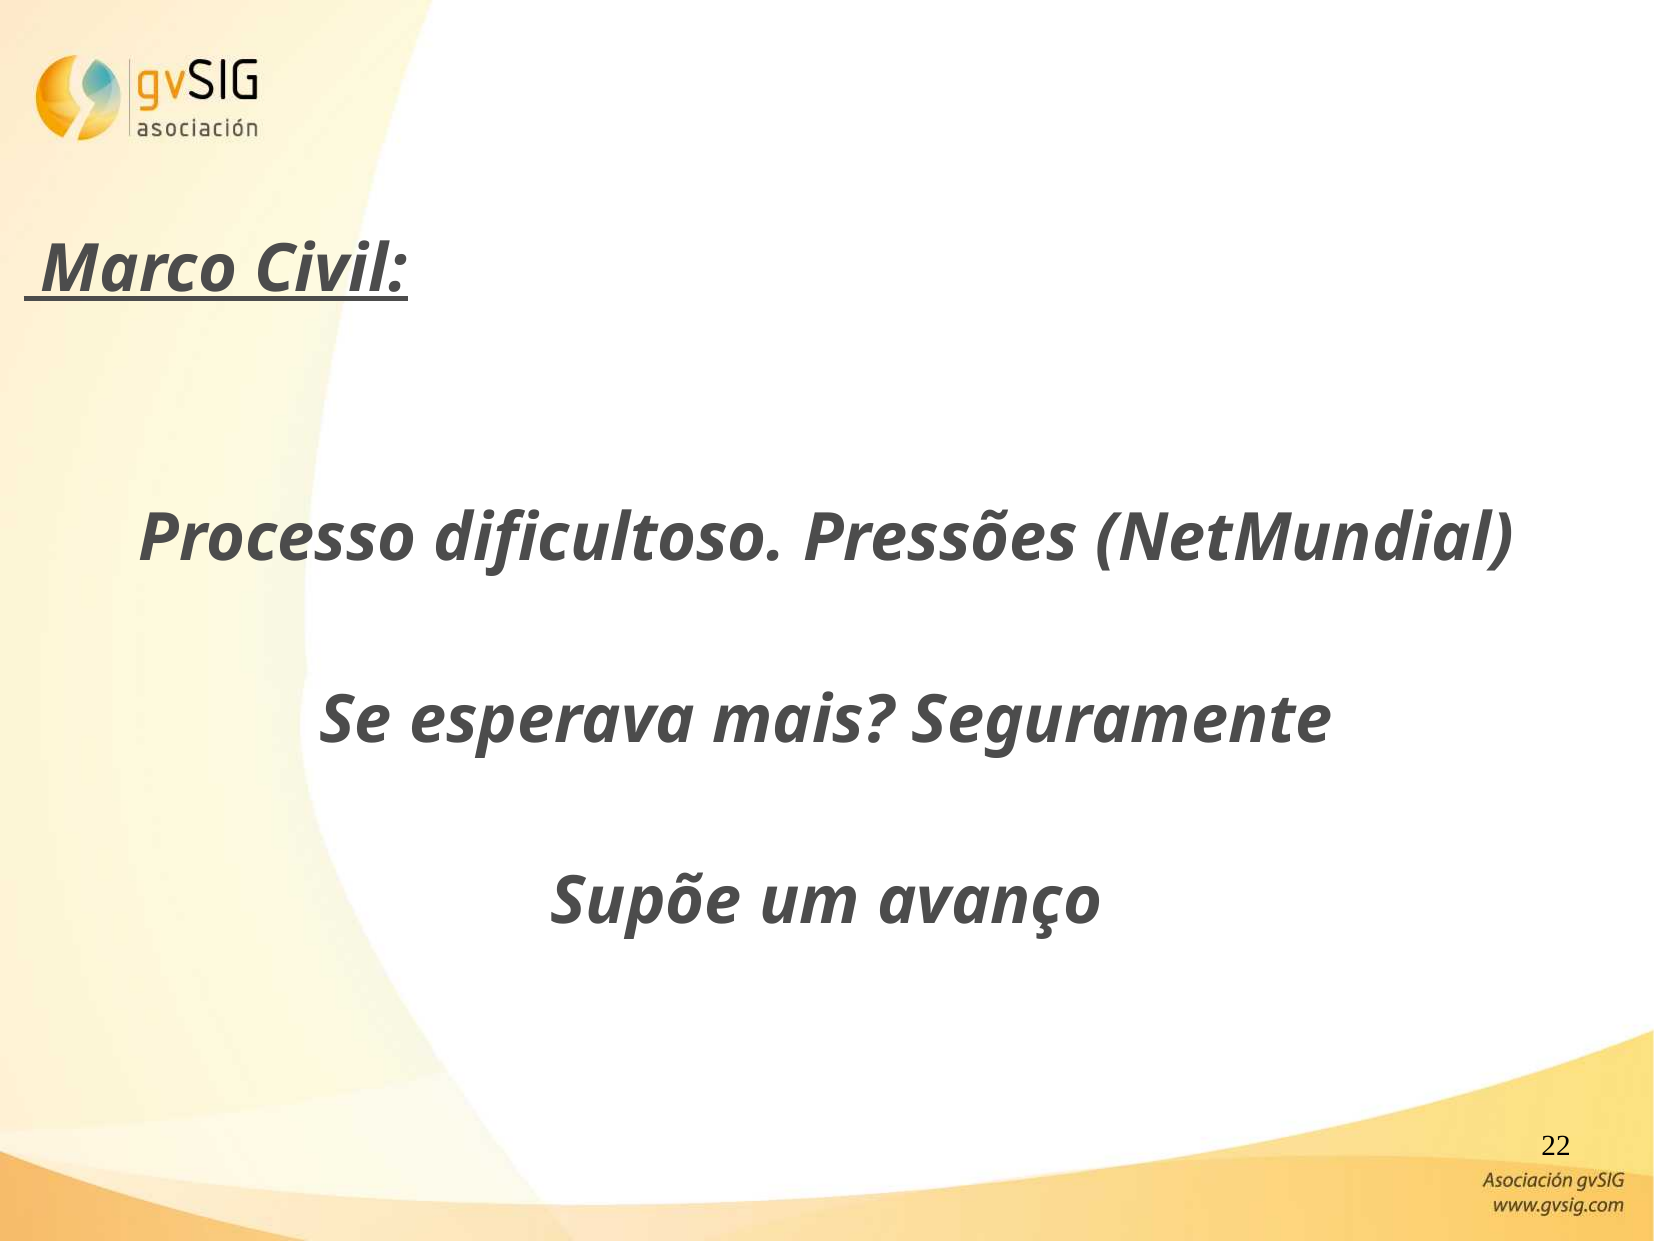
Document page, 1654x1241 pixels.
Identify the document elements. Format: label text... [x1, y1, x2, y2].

text_box Marco Civil: [23, 226, 1032, 305]
text_box Processo dificultoso. Pressões (NetMundial) Se esperava mais? Seguramente Supõe um avanço [59, 482, 1595, 964]
picture [0, 0, 1654, 1241]
